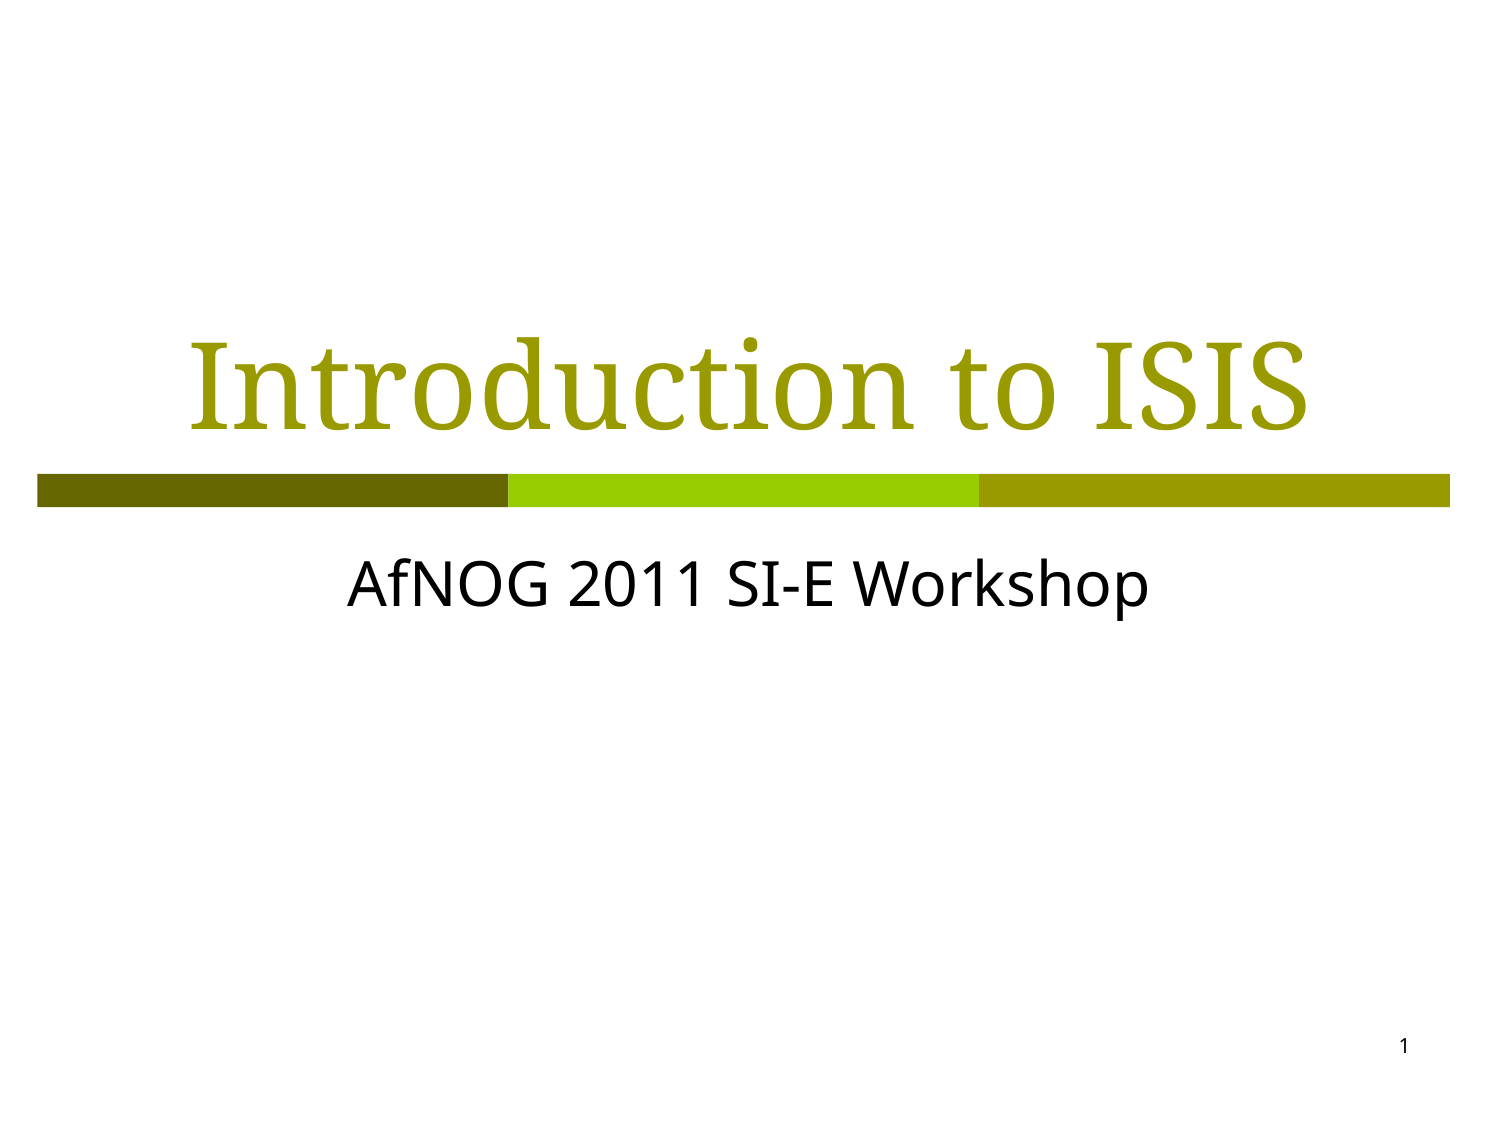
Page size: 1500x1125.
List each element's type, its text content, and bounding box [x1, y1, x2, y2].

subtitle AfNOG 2011 SI-E Workshop [225, 536, 1276, 899]
title Introduction to ISIS [112, 112, 1388, 462]
